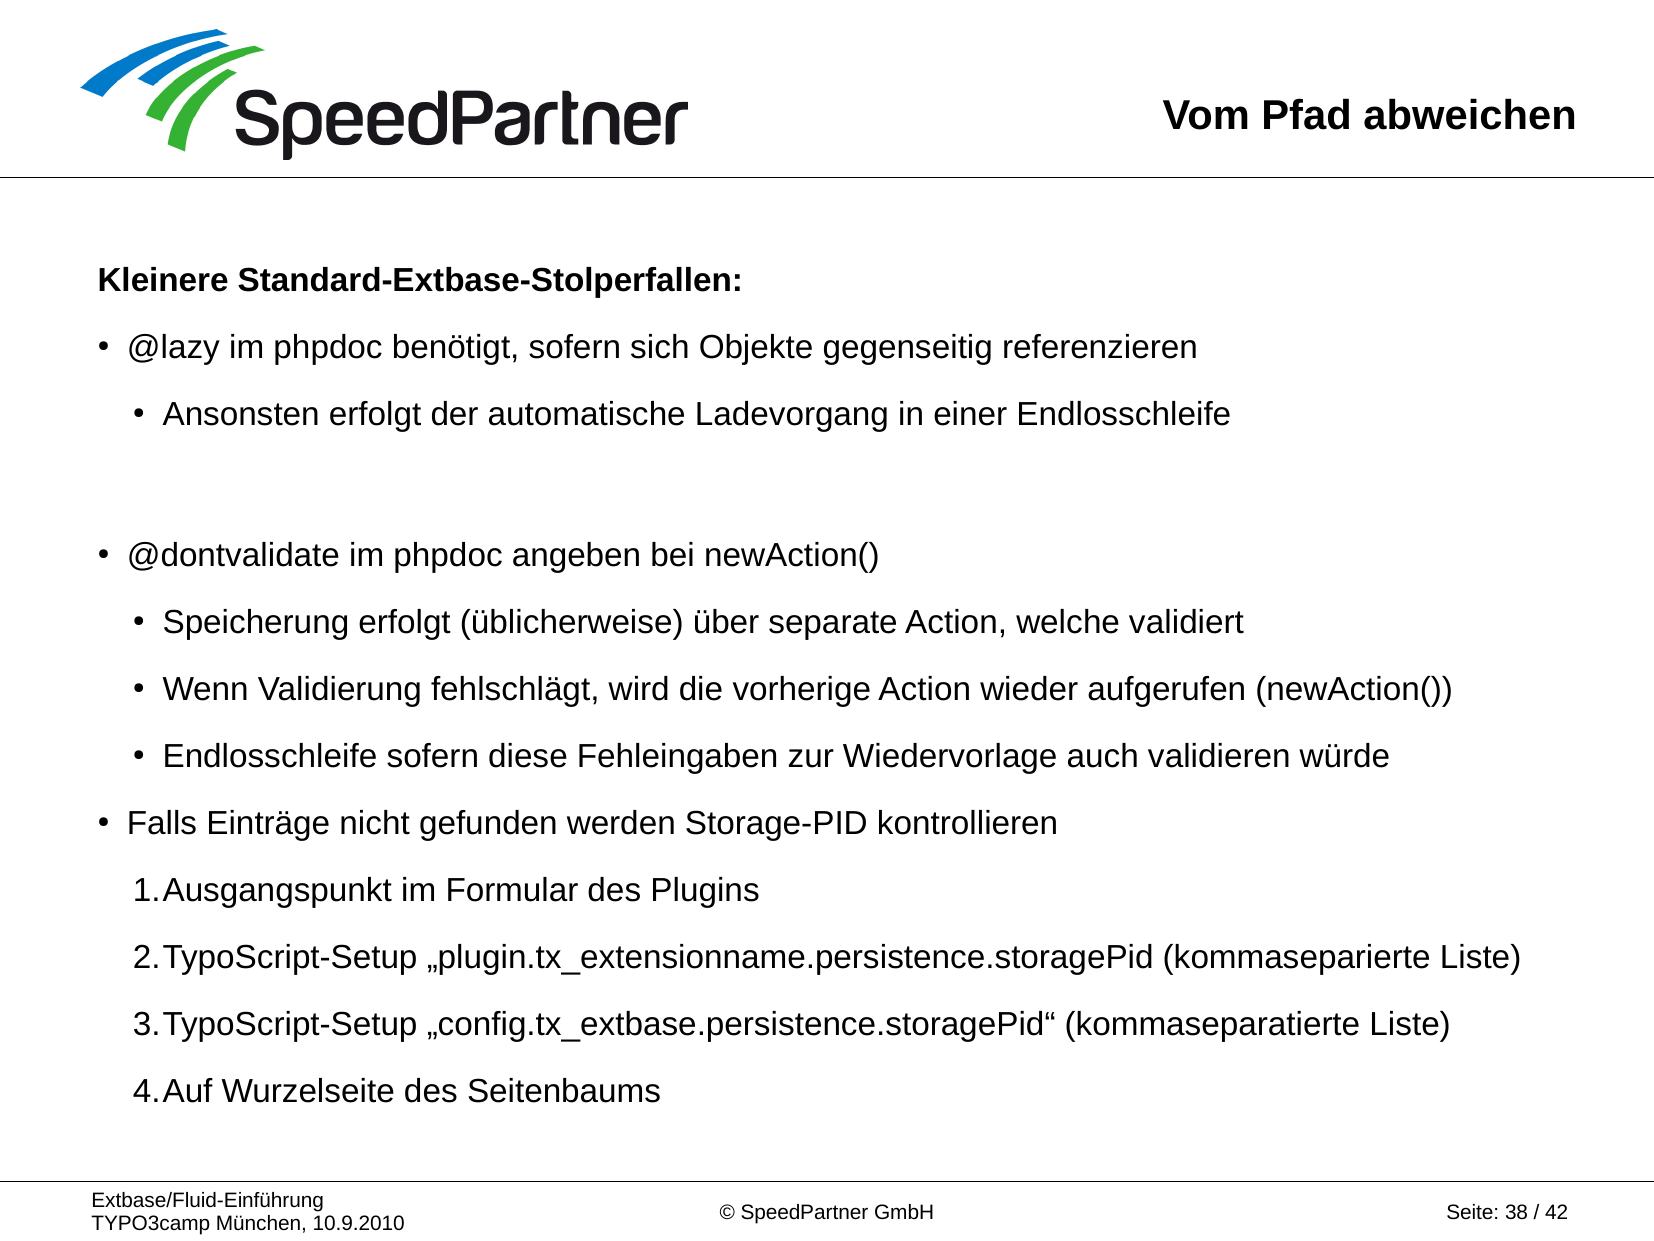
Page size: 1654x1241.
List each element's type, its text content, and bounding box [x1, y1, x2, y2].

title Vom Pfad abweichen [590, 70, 1577, 160]
text_box Kleinere Standard-Extbase-Stolperfallen: @lazy im phpdoc benötigt, sofern sich Objekte gegenseitig referenzieren Ansonsten erfolgt der automatische Ladevorgang in einer Endlosschleife @dontvalidate im phpdoc angeben bei newAction() Speicherung erfolgt (üblicherweise) über separate Action, welche validiert Wenn Validierung fehlschlägt, wird die vorherige Action wieder aufgerufen (newAction()) Endlosschleife sofern diese Fehleingaben zur Wiedervorlage auch validieren würde Falls Einträge nicht gefunden werden Storage-PID kontrollieren Ausgangspunkt im Formular des Plugins TypoScript-Setup „plugin.tx_extensionname.persistence.storagePid (kommaseparierte Liste) TypoScript-Setup „config.tx_extbase.persistence.storagePid“ (kommaseparatierte Liste) Auf Wurzelseite des Seitenbaums [82, 253, 1565, 1151]
picture [80, 29, 688, 160]
